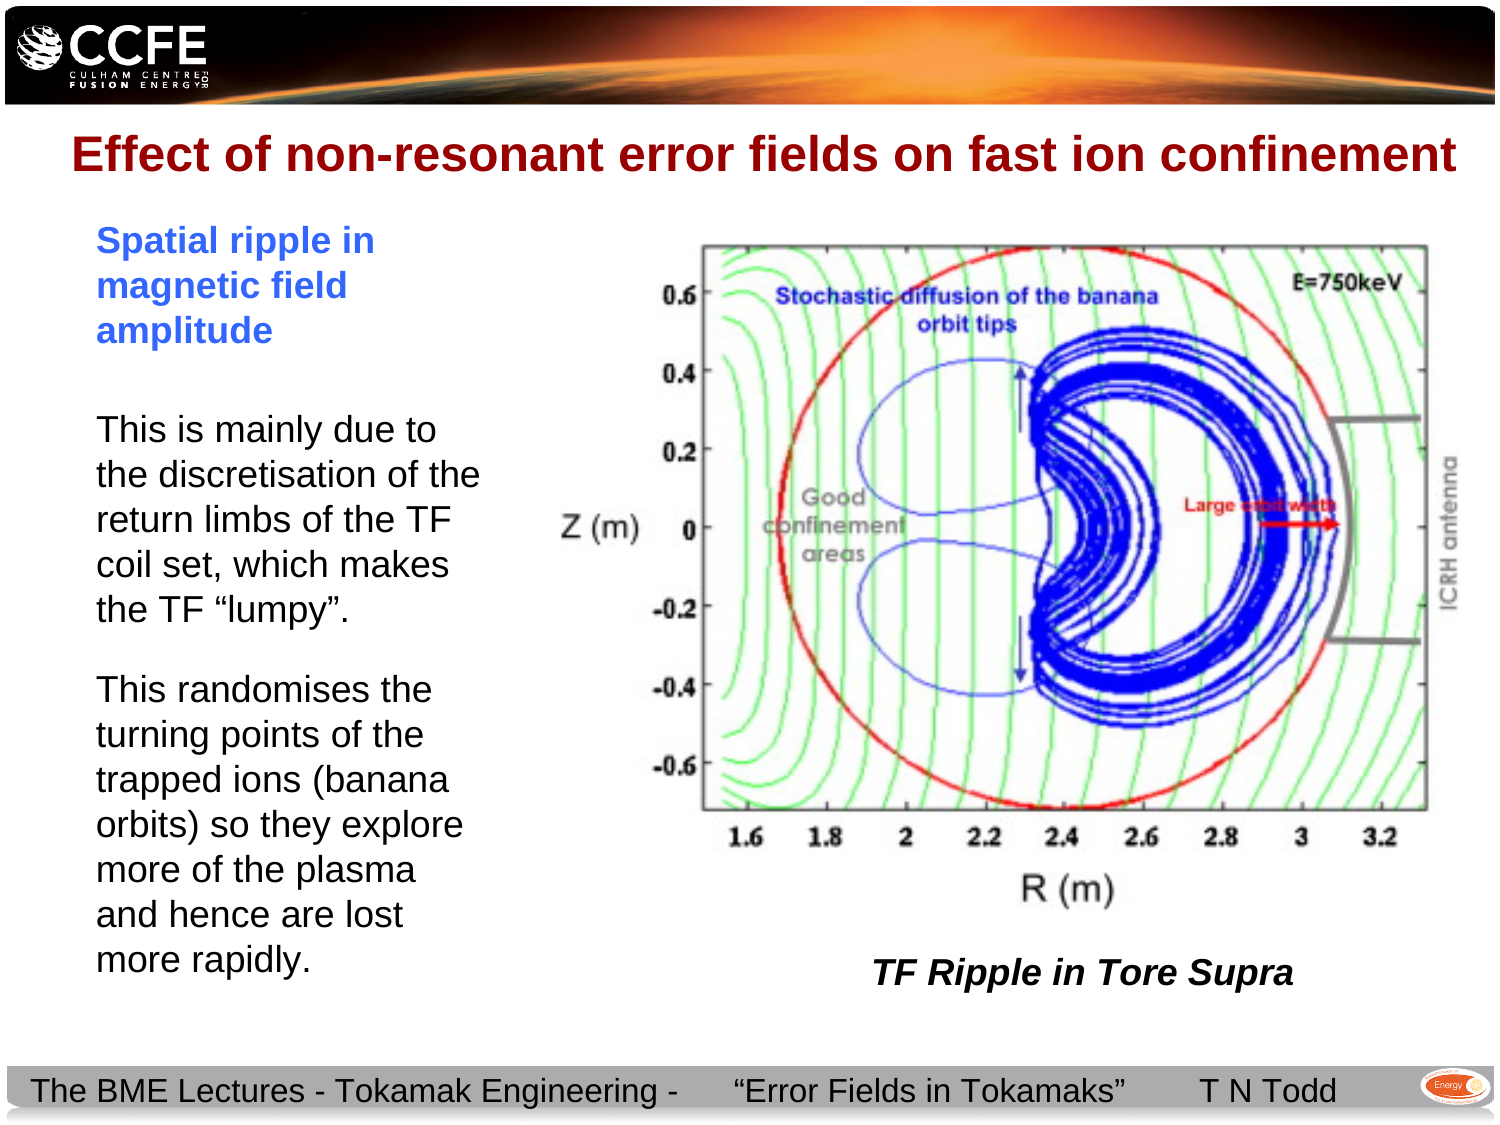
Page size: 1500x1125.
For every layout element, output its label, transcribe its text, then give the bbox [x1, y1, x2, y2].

text_box Spatial ripple in magnetic field amplitude [0, 207, 430, 359]
picture [560, 243, 1460, 912]
text_box [478, 189, 1482, 1047]
picture [5, 6, 1495, 105]
text_box Effect of non-resonant error fields on fast ion confinement [29, 113, 1500, 189]
text_box This is mainly due to the discretisation of the return limbs of the TF coil set, which makes the TF “lumpy”. [0, 397, 502, 638]
text_box TF Ripple in Tore Supra [856, 940, 1310, 1002]
text_box This randomises the turning points of the trapped ions (banana orbits) so they explore more of the plasma and hence are lost more rapidly. [0, 656, 502, 988]
picture [1421, 1067, 1490, 1106]
